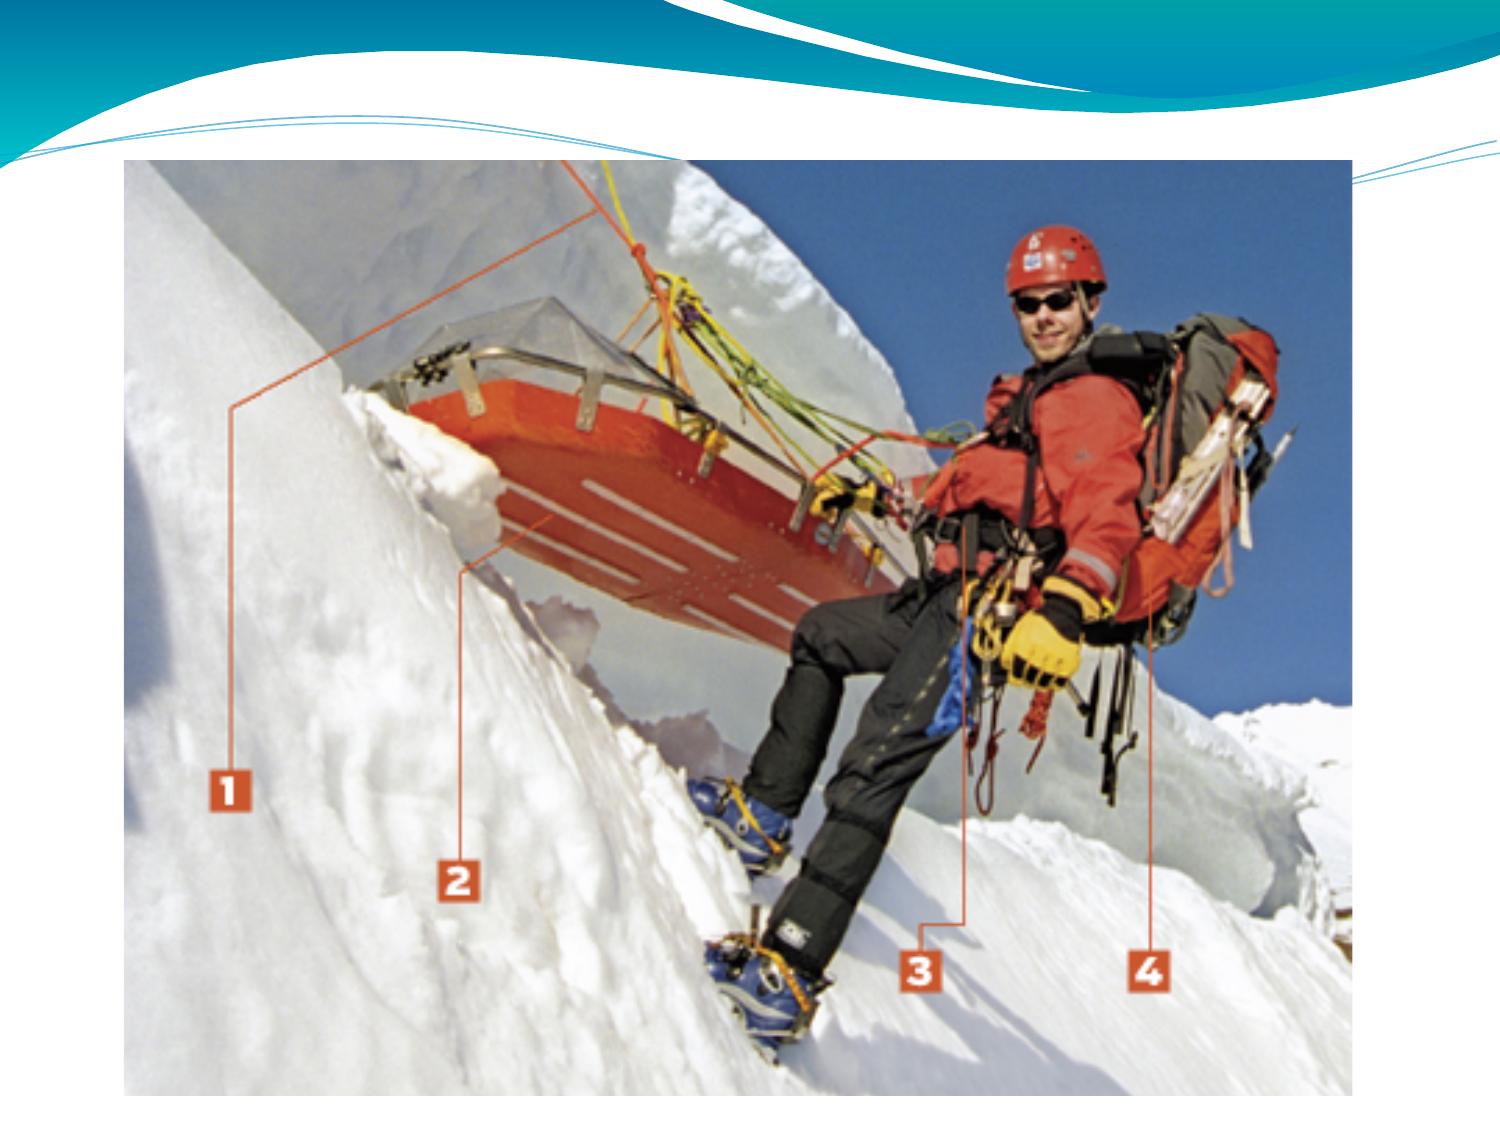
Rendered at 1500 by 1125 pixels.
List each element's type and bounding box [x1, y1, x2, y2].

list [294, 880, 1195, 1013]
picture [123, 160, 1353, 1096]
